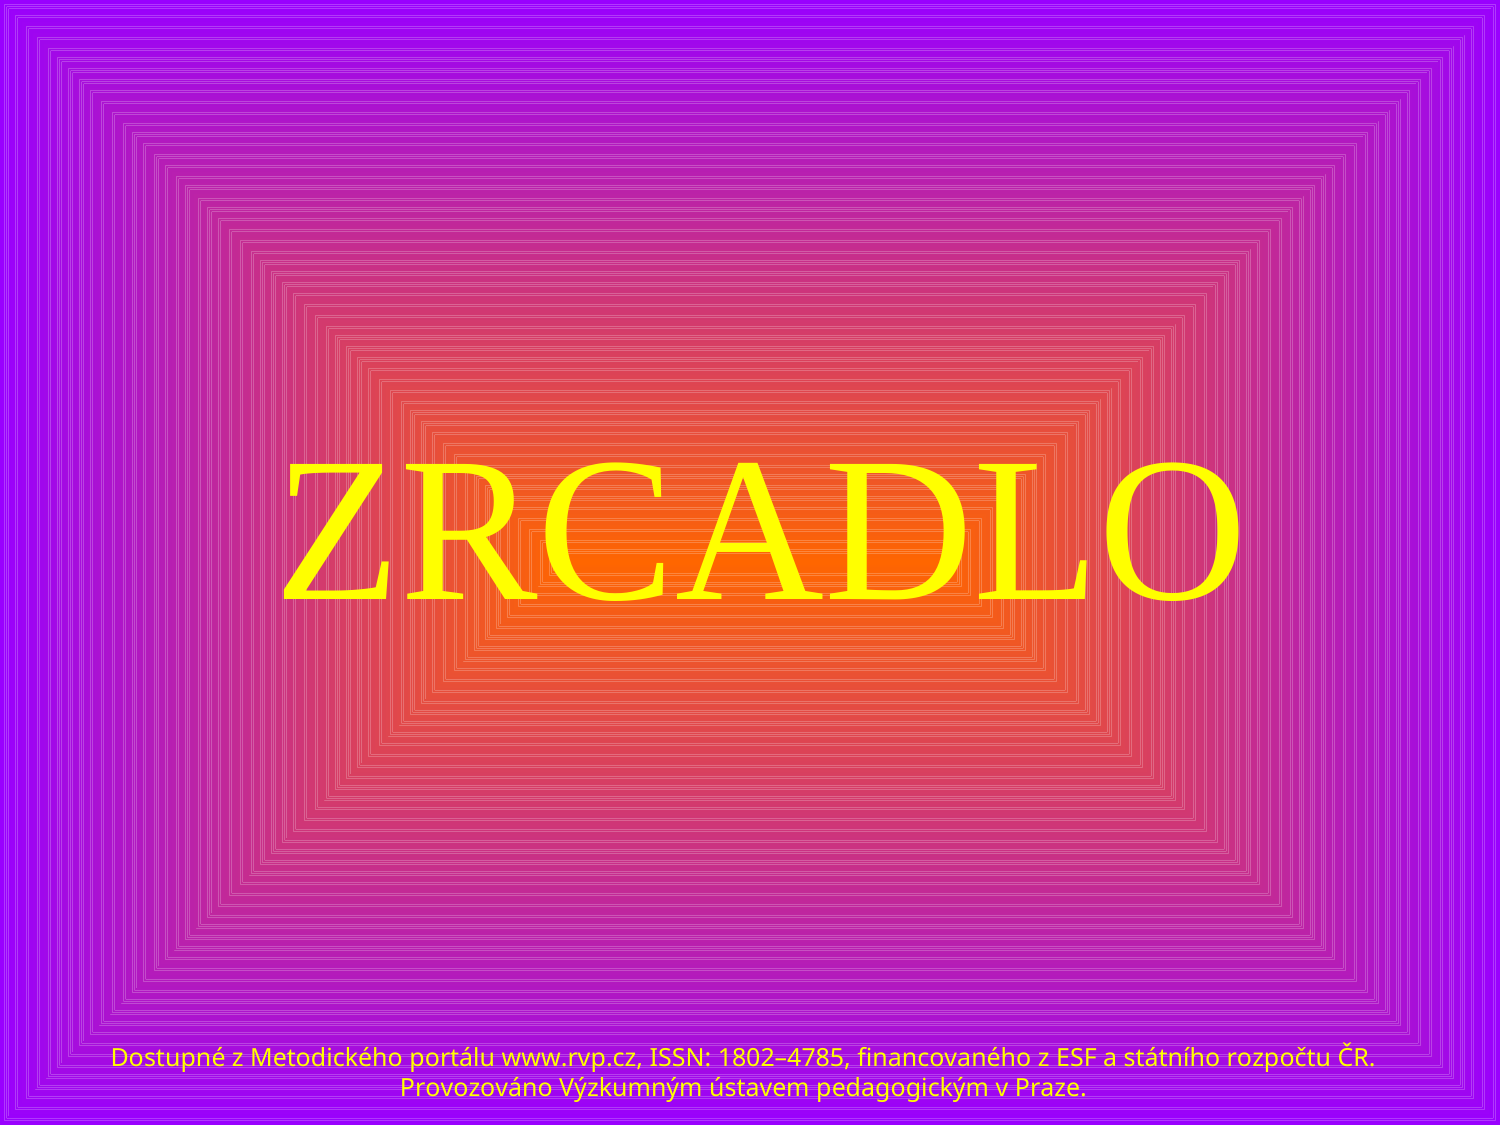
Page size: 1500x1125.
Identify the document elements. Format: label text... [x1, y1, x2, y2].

text_box Dostupné z Metodického portálu www.rvp.cz, ISSN: 1802–4785, financovaného z ESF a státního rozpočtu ČR. Provozováno Výzkumným ústavem pedagogickým v Praze. [35, 1041, 1454, 1102]
text_box ZRCADLO [100, 385, 1424, 649]
